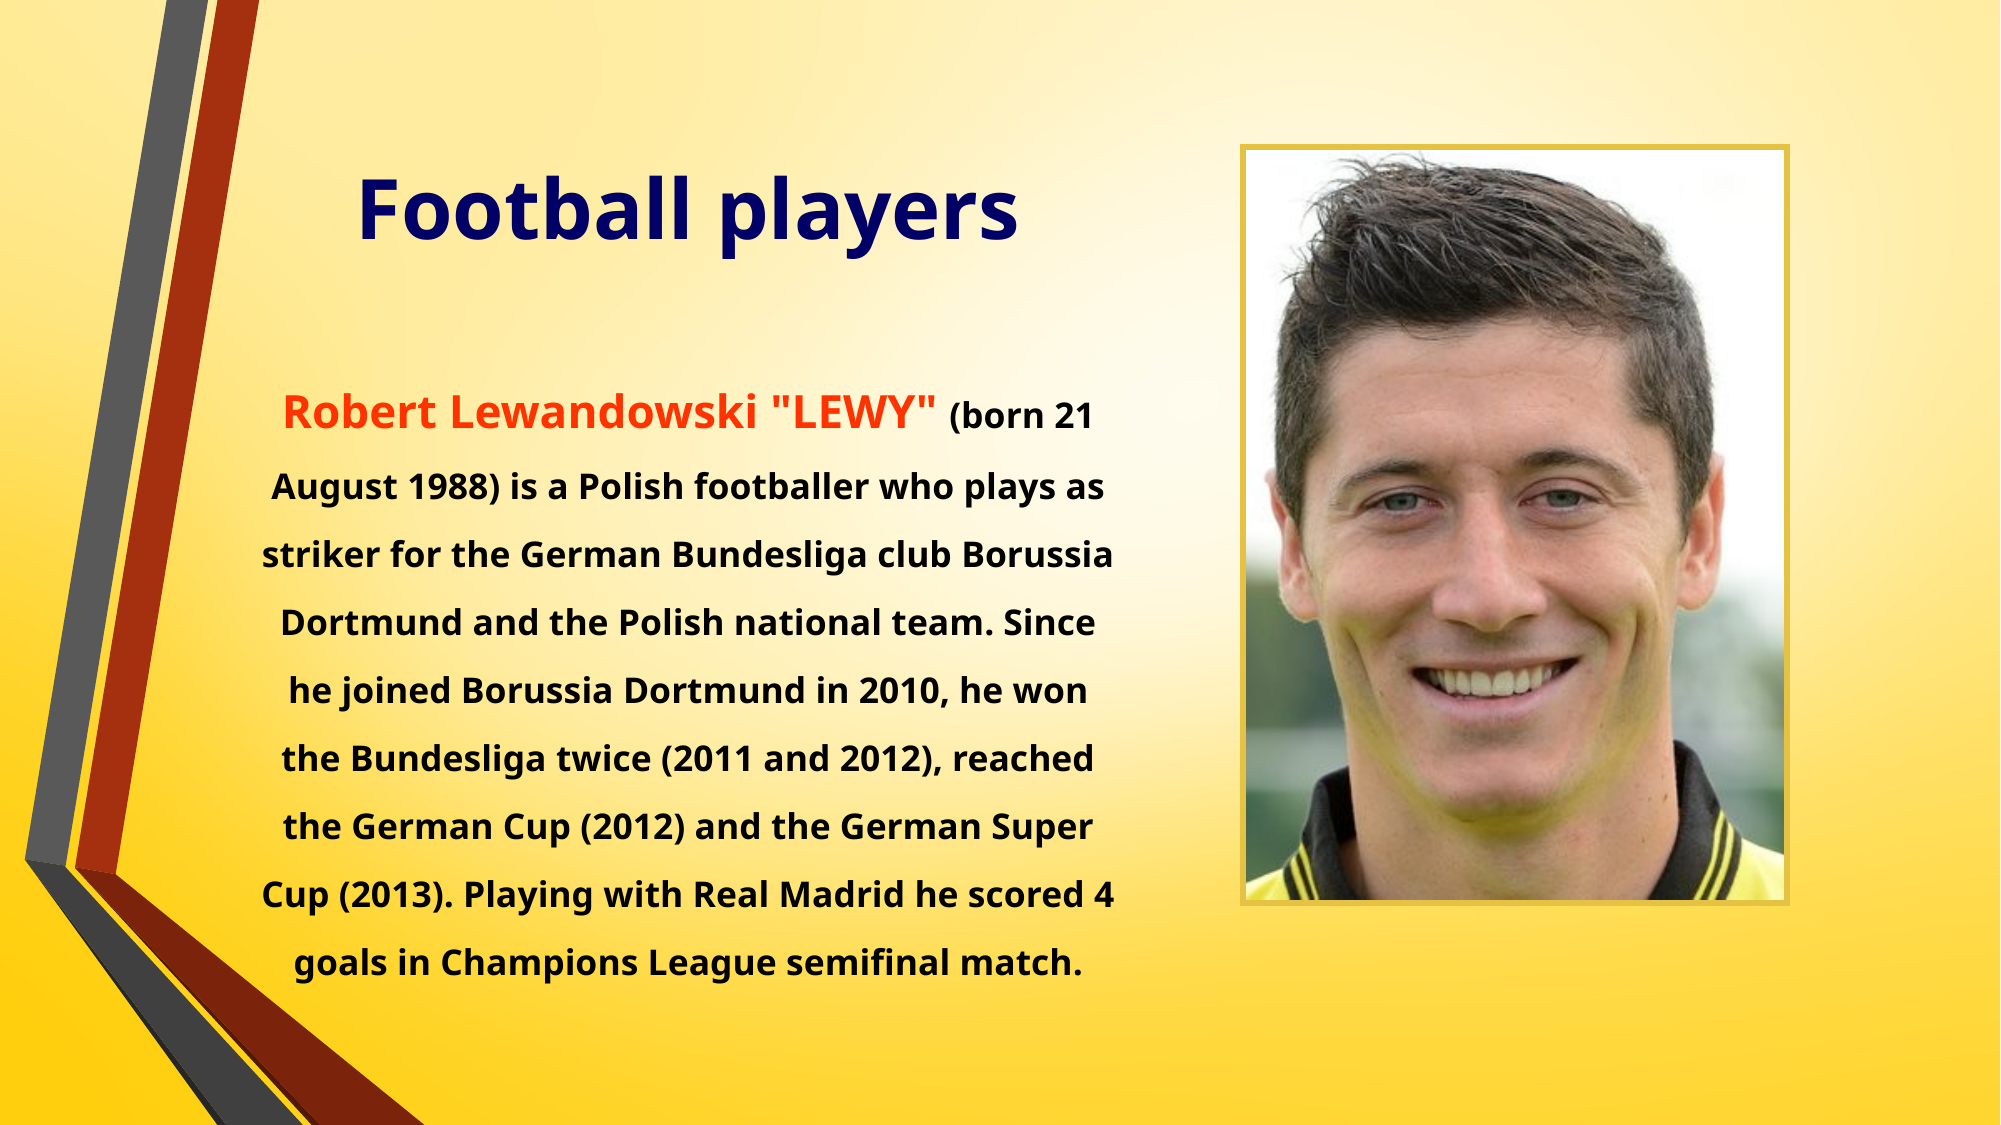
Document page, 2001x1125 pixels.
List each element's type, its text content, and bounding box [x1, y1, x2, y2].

picture [1245, 149, 1785, 901]
list Robert Lewandowski "LEWY" (born 21 August 1988) is a Polish footballer who plays as striker for the German Bundesliga club Borussia Dortmund and the Polish national team. Since he joined Borussia Dortmund in 2010, he won the Bundesliga twice (2011 and 2012), reached the German Cup (2012) and the German Super Cup (2013). Playing with Real Madrid he scored 4 goals in Champions League semifinal match. [243, 338, 1134, 996]
title Football players [243, 130, 1134, 265]
